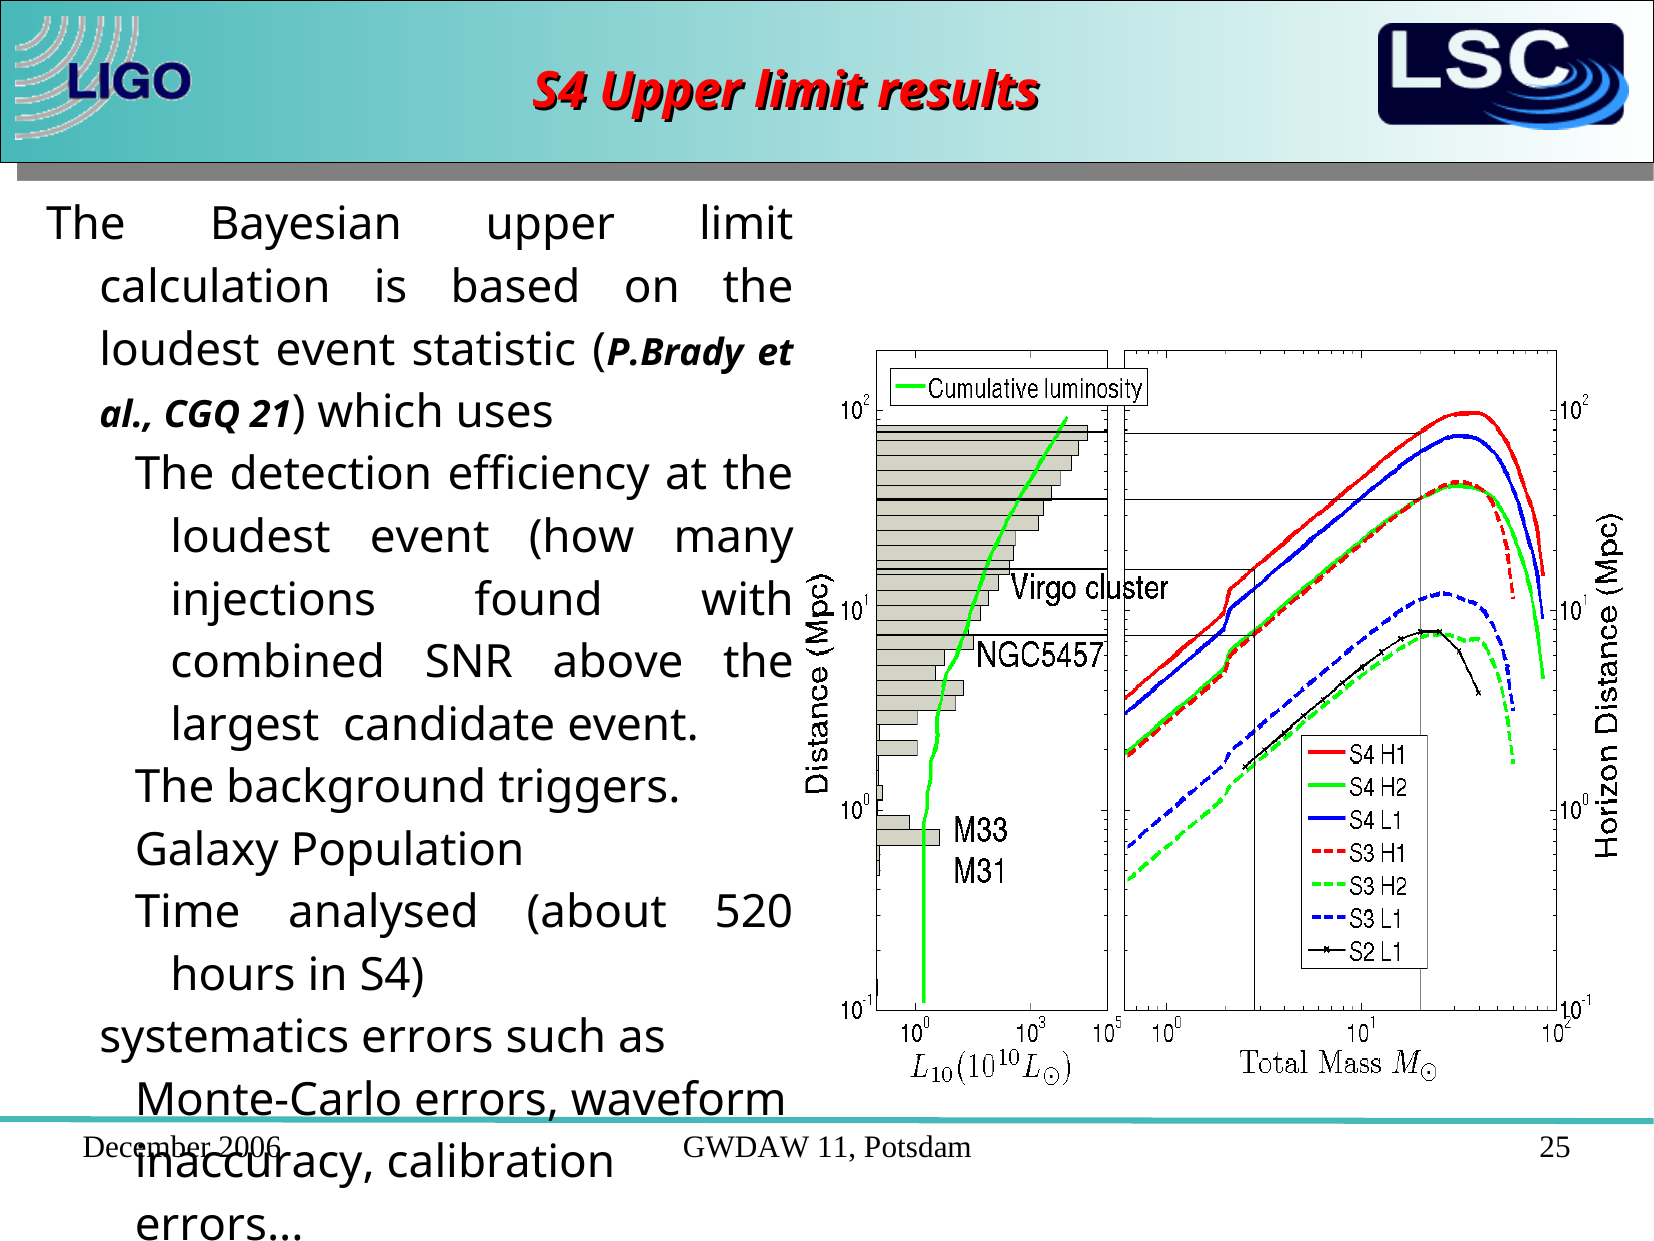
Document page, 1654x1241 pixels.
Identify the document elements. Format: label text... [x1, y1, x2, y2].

picture [15, 16, 192, 140]
text_box The Bayesian upper limit calculation is based on the loudest event statistic (P.Brady et al., CGQ 21) which uses The detection efficiency at the loudest event (how many injections found with combined SNR above the largest candidate event. The background triggers. Galaxy Population Time analysed (about 520 hours in S4) systematics errors such as Monte-Carlo errors, waveform inaccuracy, calibration errors... [13, 183, 809, 1138]
text_box S4 Upper limit results [517, 46, 1112, 123]
picture [809, 320, 1623, 1096]
picture [1378, 23, 1629, 130]
